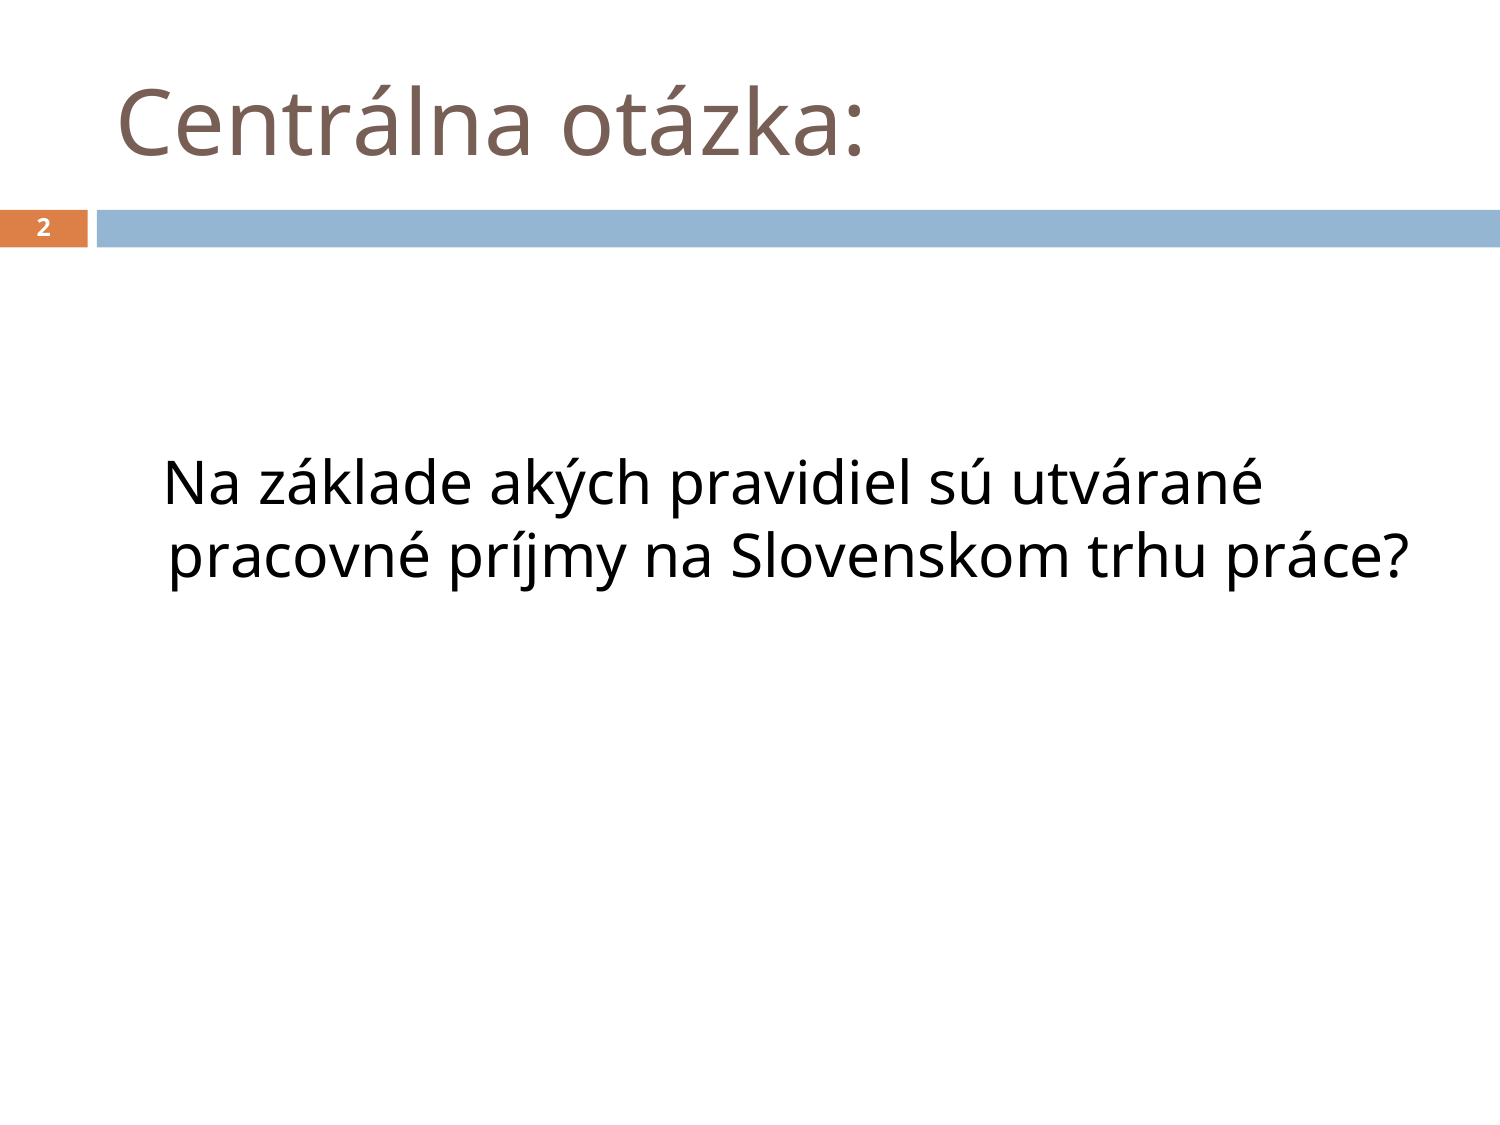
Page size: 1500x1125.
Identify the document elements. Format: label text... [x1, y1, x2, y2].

title Centrálna otázka: [100, 37, 1438, 201]
text_box <number> [0, 208, 88, 249]
list Na základe akých pravidiel sú utvárané pracovné príjmy na Slovenskom trhu práce? [100, 262, 1438, 1000]
